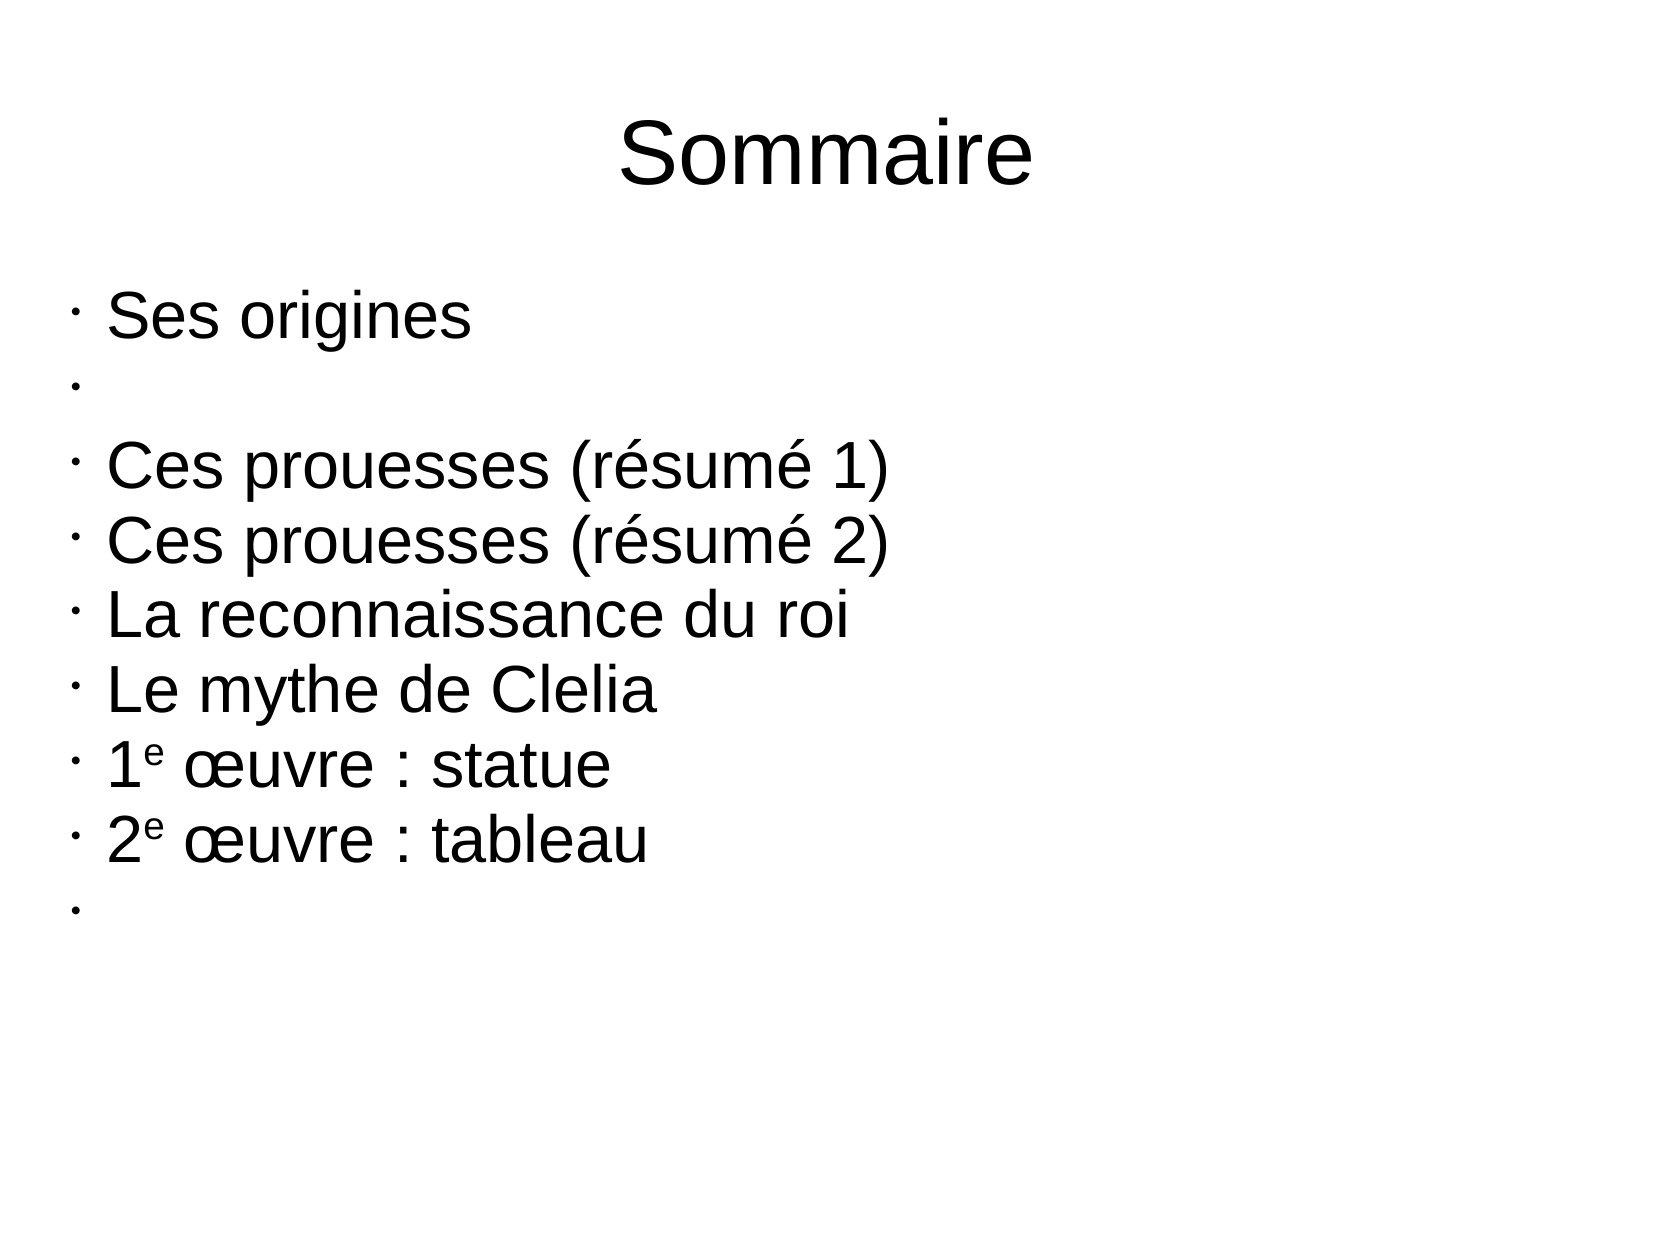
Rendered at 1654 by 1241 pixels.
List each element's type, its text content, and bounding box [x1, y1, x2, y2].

subtitle Ses origines Ces prouesses (résumé 1) Ces prouesses (résumé 2) La reconnaissance du roi Le mythe de Clelia 1e œuvre : statue 2e œuvre : tableau [70, 278, 1559, 998]
title Sommaire [82, 49, 1571, 257]
